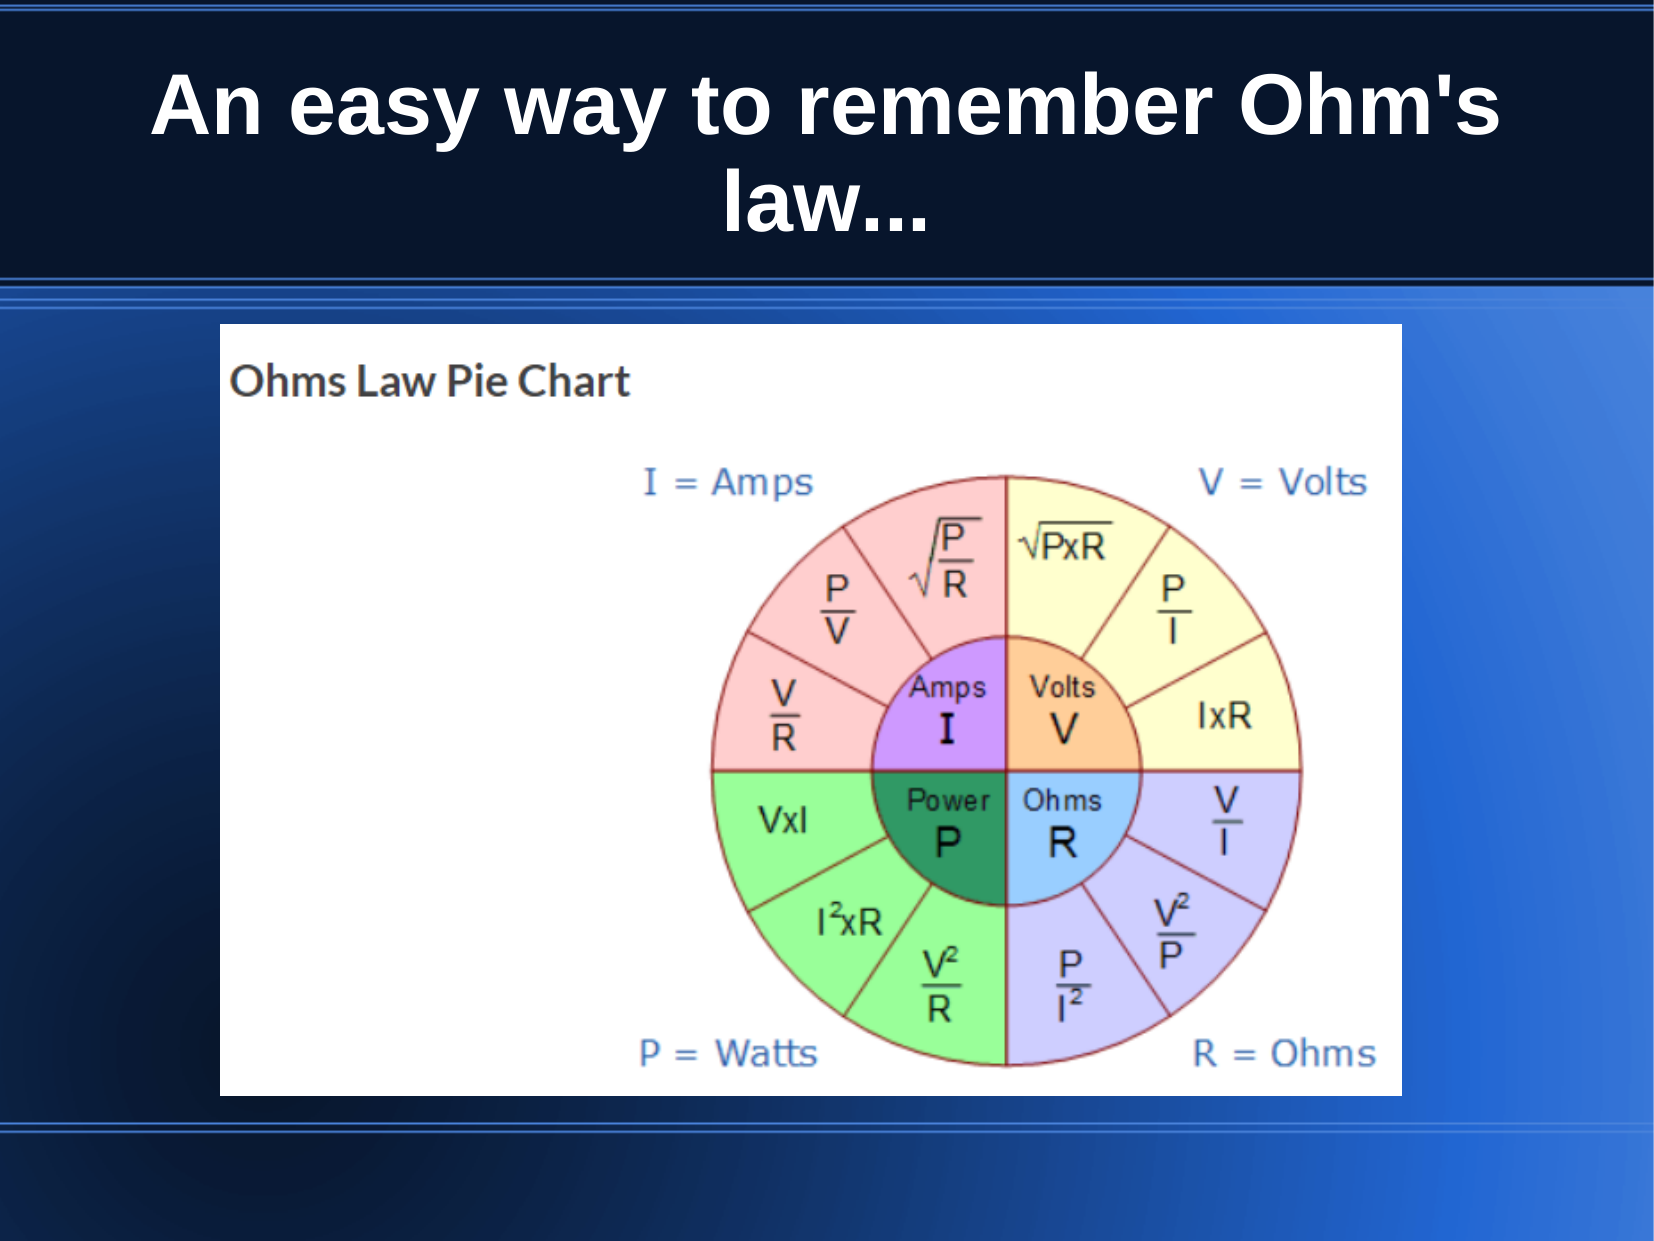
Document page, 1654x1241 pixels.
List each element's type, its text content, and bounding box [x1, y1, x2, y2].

title An easy way to remember Ohm's law... [82, 49, 1571, 257]
picture [0, 0, 1654, 1241]
